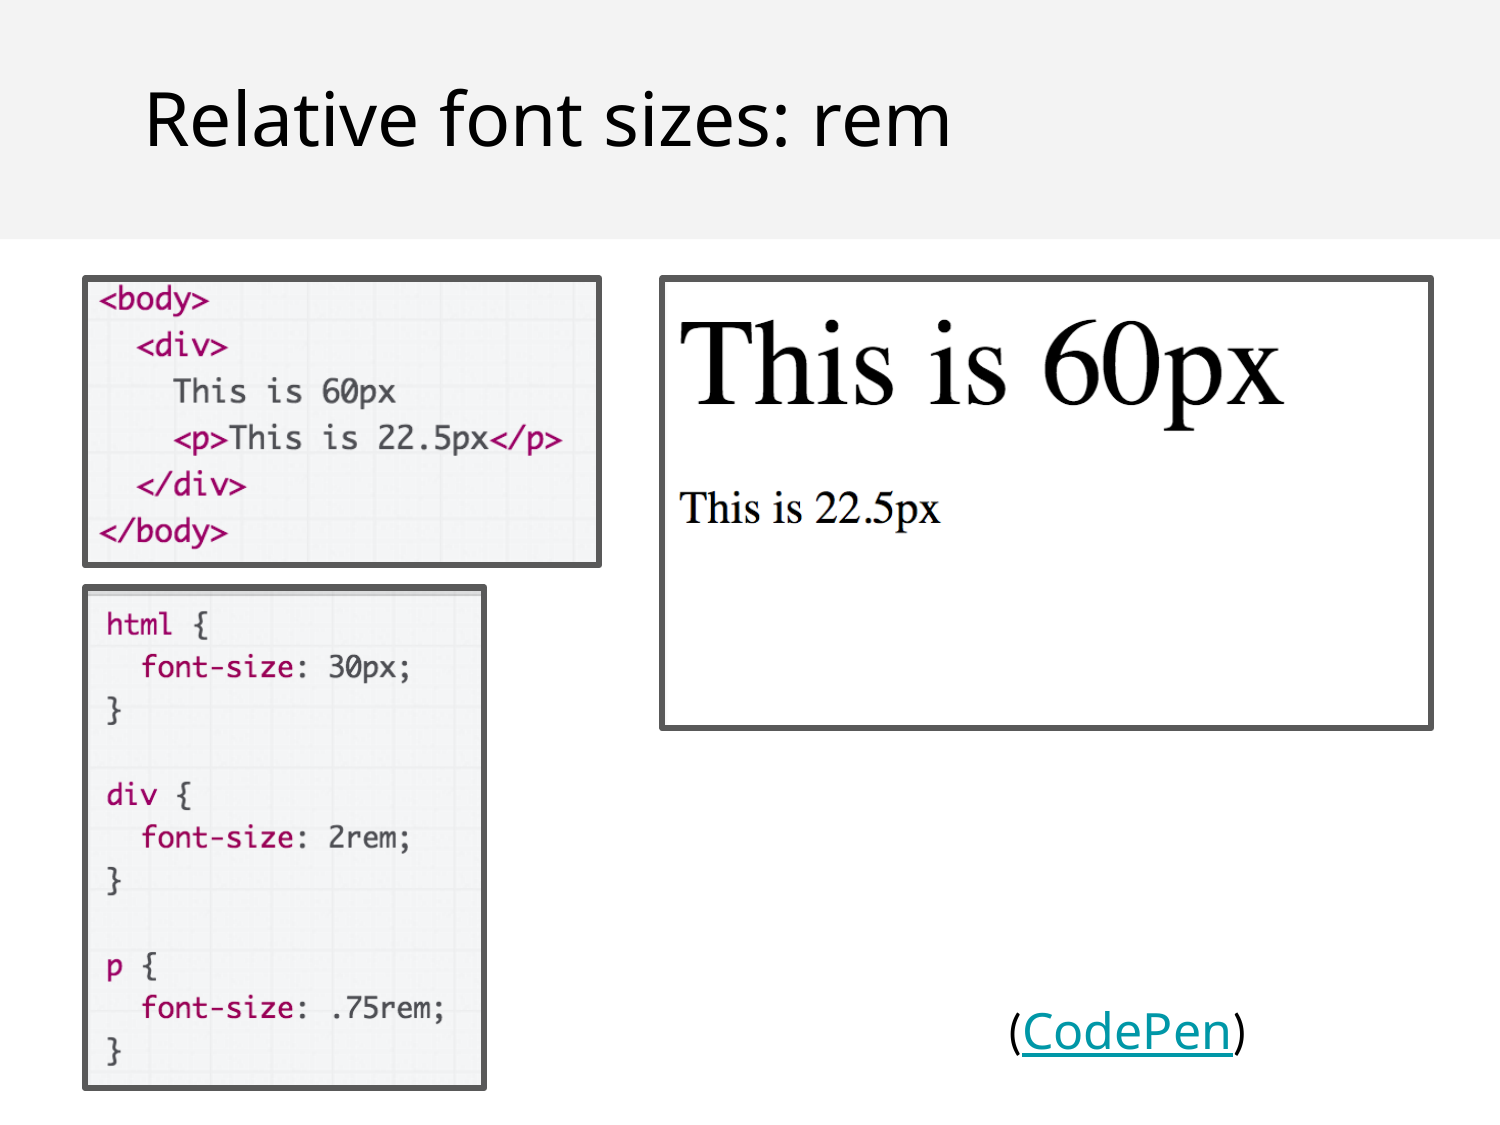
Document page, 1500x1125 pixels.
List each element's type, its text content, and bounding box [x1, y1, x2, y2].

picture [665, 281, 1428, 726]
picture [88, 281, 597, 562]
title Relative font sizes: rem [128, 56, 1372, 183]
picture [88, 590, 482, 1085]
text_box (CodePen) [992, 942, 1473, 1125]
